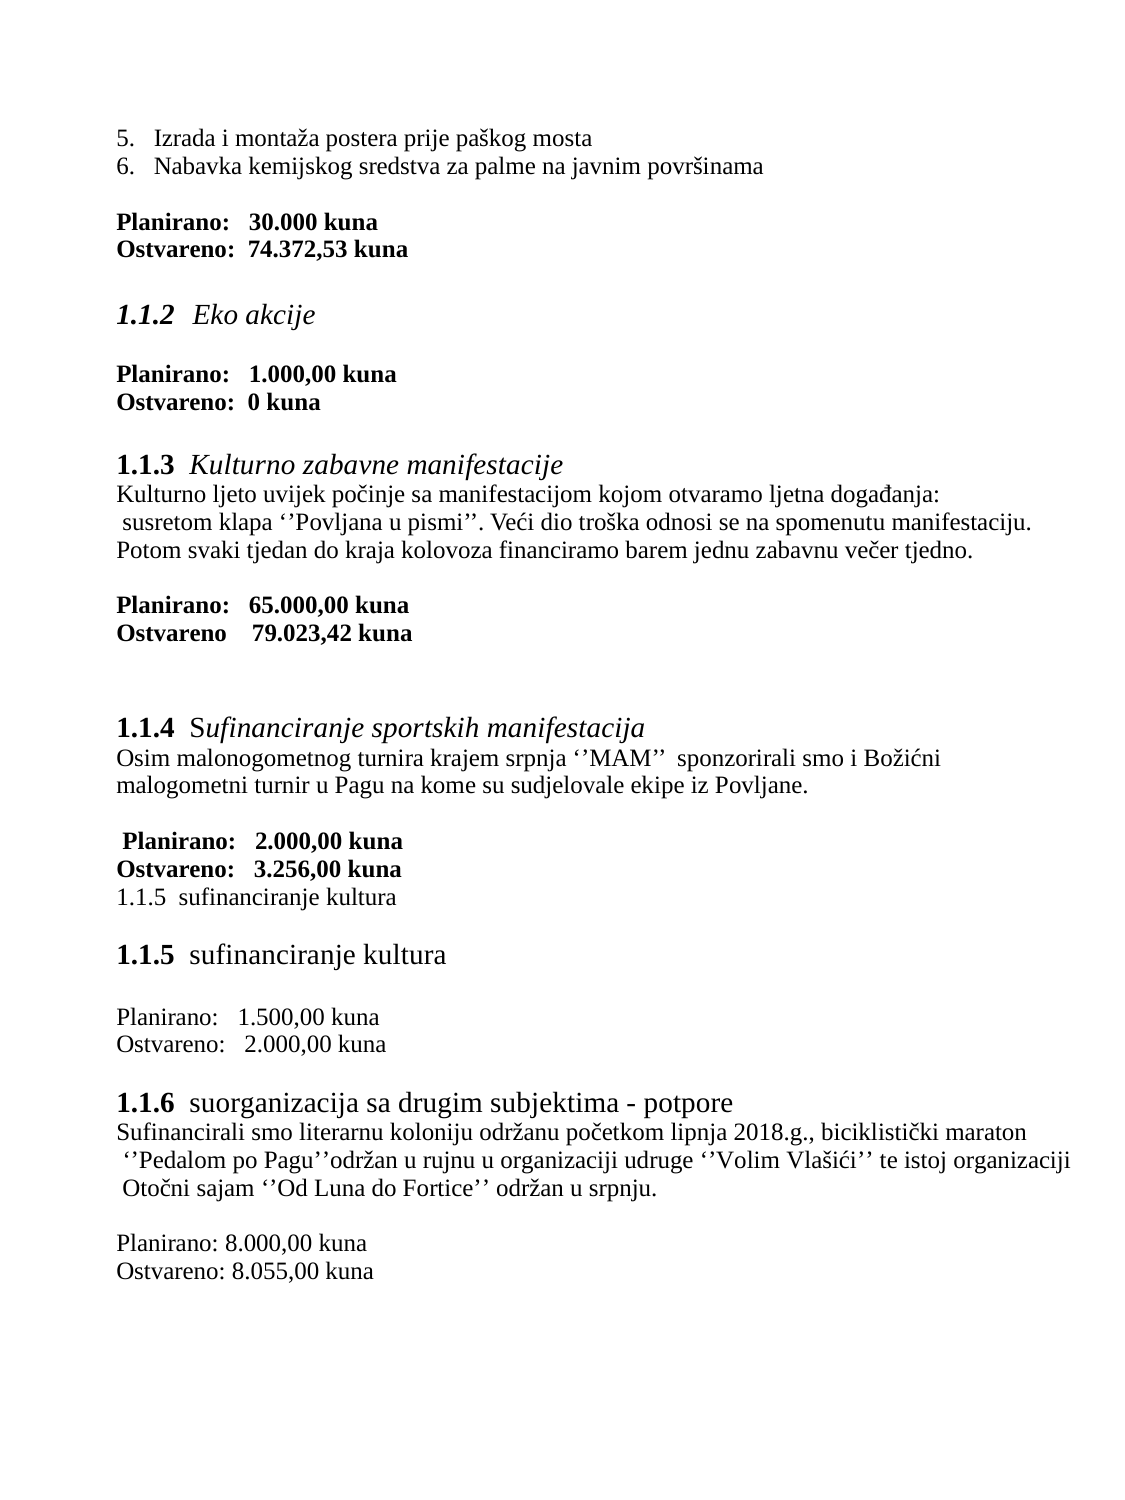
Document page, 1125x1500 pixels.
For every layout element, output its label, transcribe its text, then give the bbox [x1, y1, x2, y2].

text_box 5. Izrada i montaža postera prije paškog mosta 6. Nabavka kemijskog sredstva za palme na javnim površinama Planirano: 30.000 kuna Ostvareno: 74.372,53 kuna 1.1.2 Eko akcije Planirano: 1.000,00 kuna Ostvareno: 0 kuna 1.1.3 Kulturno zabavne manifestacije Kulturno ljeto uvijek počinje sa manifestacijom kojom otvaramo ljetna događanja: susretom klapa ‘’Povljana u pismi’’. Veći dio troška odnosi se na spomenutu manifestaciju. Potom svaki tjedan do kraja kolovoza financiramo barem jednu zabavnu večer tjedno. Planirano: 65.000,00 kuna Ostvareno 79.023,42 kuna 1.1.4 Sufinanciranje sportskih manifestacija Osim malonogometnog turnira krajem srpnja ‘’MAM’’ sponzorirali smo i Božićni malogometni turnir u Pagu na kome su sudjelovale ekipe iz Povljane. Planirano: 2.000,00 kuna Ostvareno: 3.256,00 kuna 1.1.5 sufinanciranje kultura 1.1.5 sufinanciranje kultura Planirano: 1.500,00 kuna Ostvareno: 2.000,00 kuna 1.1.6 suorganizacija sa drugim subjektima - potpore Sufinancirali smo literarnu koloniju održanu početkom lipnja 2018.g., biciklistički maraton ‘’Pedalom po Pagu’’održan u rujnu u organizaciji udruge ‘’Volim Vlašići’’ te istoj organizaciji Otočni sajam ‘’Od Luna do Fortice’’ održan u srpnju. Planirano: 8.000,00 kuna Ostvareno: 8.055,00 kuna [101, 88, 1088, 1321]
